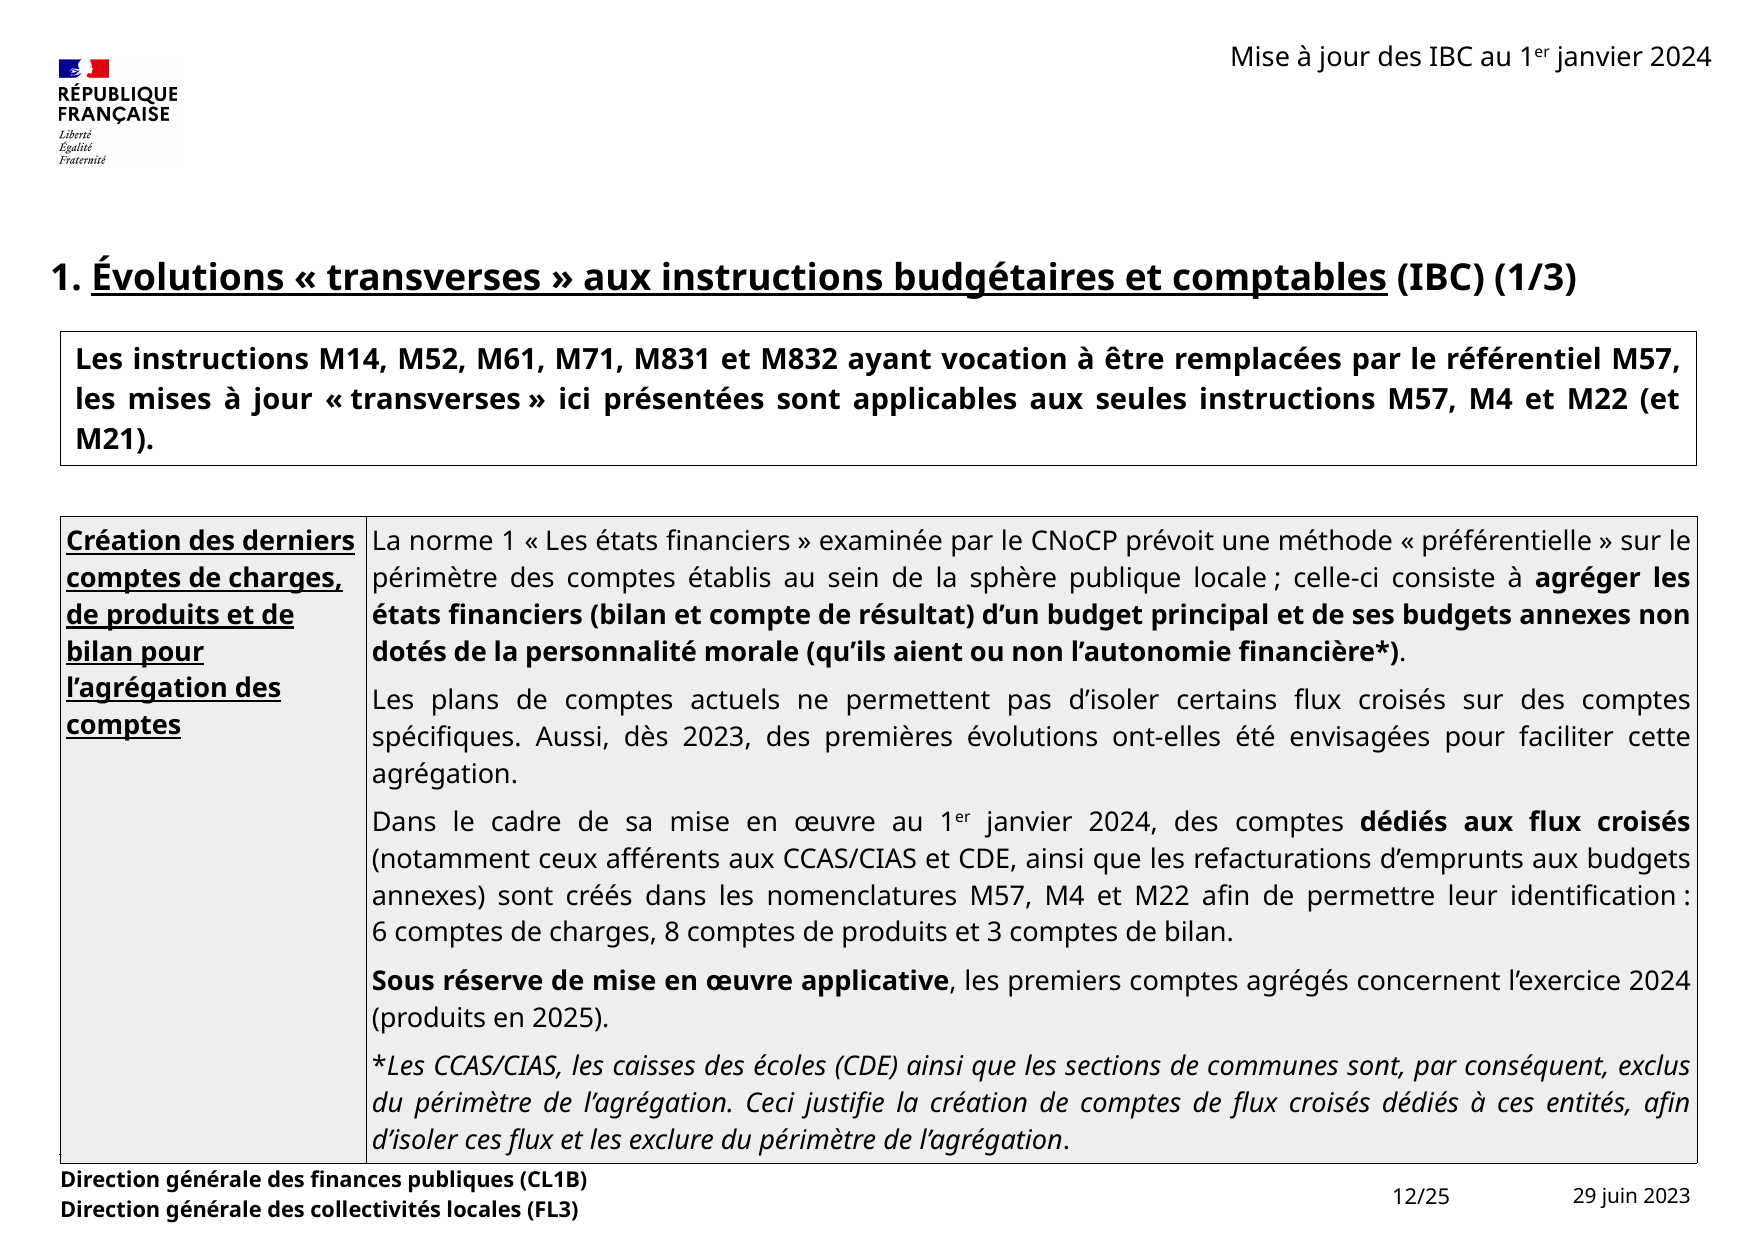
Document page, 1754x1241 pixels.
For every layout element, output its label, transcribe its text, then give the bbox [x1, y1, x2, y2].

text_box Les instructions M14, M52, M61, M71, M831 et M832 ayant vocation à être remplacées par le référentiel M57, les mises à jour « transverses » ici présentées sont applicables aux seules instructions M57, M4 et M22 (et M21). [60, 331, 1697, 418]
list 1. Évolutions « transverses » aux instructions budgétaires et comptables (IBC) (1/3) [50, 250, 1668, 302]
text_box Mise à jour des IBC au 1er janvier 2024 [210, 30, 1727, 79]
picture [59, 59, 178, 164]
table_header La norme 1 « Les états financiers » examinée par le CNoCP prévoit une méthode « préférentielle » sur le périmètre des comptes établis au sein de la sphère publique locale ; celle-ci consiste à agréger les états financiers (bilan et compte de résultat) d’un budget principal et de ses budgets annexes non dotés de la personnalité morale (qu’ils aient ou non l’autonomie financière*). Les plans de comptes actuels ne permettent pas d’isoler certains flux croisés sur des comptes spécifiques. Aussi, dès 2023, des premières évolutions ont-elles été envisagées pour faciliter cette agrégation. Dans le cadre de sa mise en œuvre au 1er janvier 2024, des comptes dédiés aux flux croisés (notamment ceux afférents aux CCAS/CIAS et CDE, ainsi que les refacturations d’emprunts aux budgets annexes) sont créés dans les nomenclatures M57, M4 et M22 afin de permettre leur identification : 6 comptes de charges, 8 comptes de produits et 3 comptes de bilan. Sous réserve de mise en œuvre applicative, les premiers comptes agrégés concernent l’exercice 2024 (produits en 2025). *Les CCAS/CIAS, les caisses des écoles (CDE) ainsi que les sections de communes sont, par conséquent, exclus du périmètre de l’agrégation. Ceci justifie la création de comptes de flux croisés dédiés à ces entités, afin d’isoler ces flux et les exclure du périmètre de l’agrégation. [367, 517, 1697, 1163]
table_header Création des derniers comptes de charges, de produits et de bilan pour l’agrégation des comptes [61, 517, 366, 1163]
